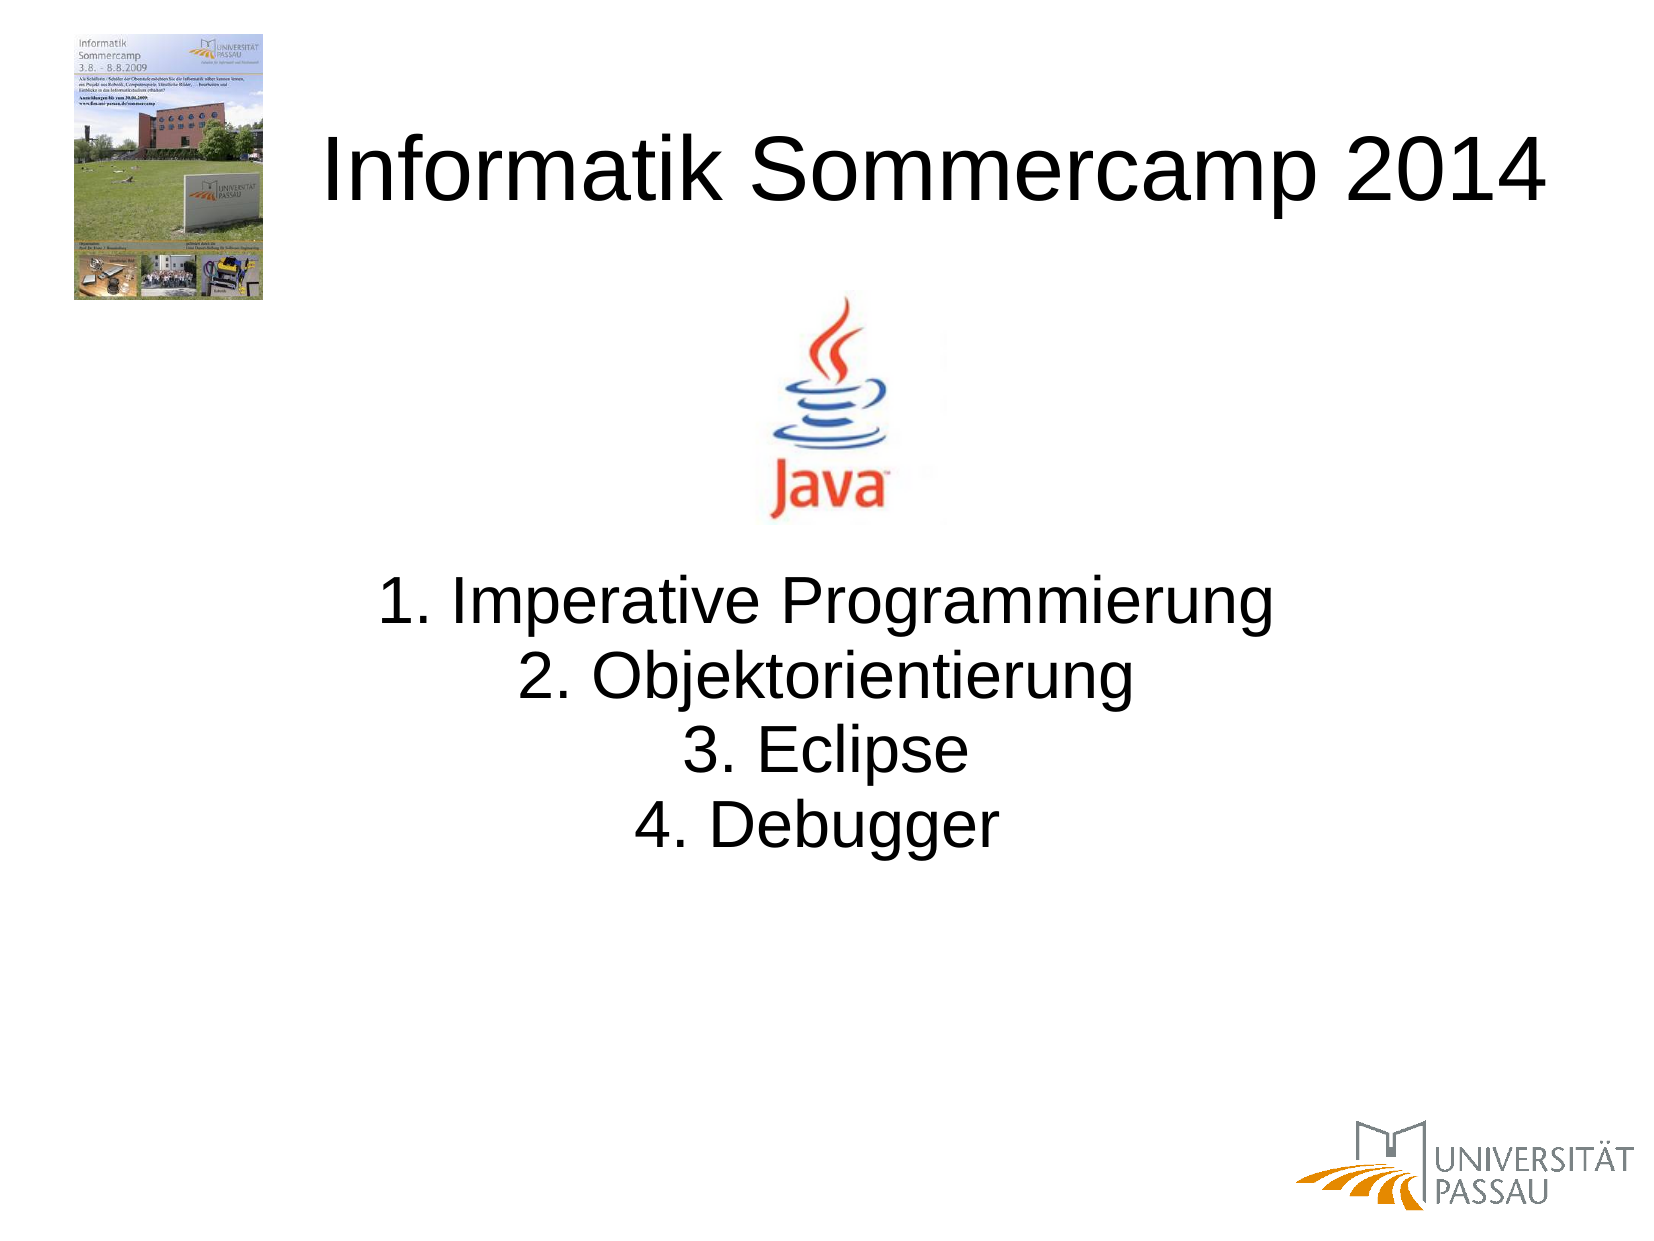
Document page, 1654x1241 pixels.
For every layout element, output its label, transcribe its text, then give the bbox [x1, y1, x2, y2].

picture [74, 34, 263, 300]
picture [1295, 1120, 1634, 1211]
subtitle 1. Imperative Programmierung 2. Objektorientierung 3. Eclipse 4. Debugger [82, 344, 1571, 1081]
picture [712, 290, 947, 526]
title Informatik Sommercamp 2014 [300, 44, 1571, 293]
